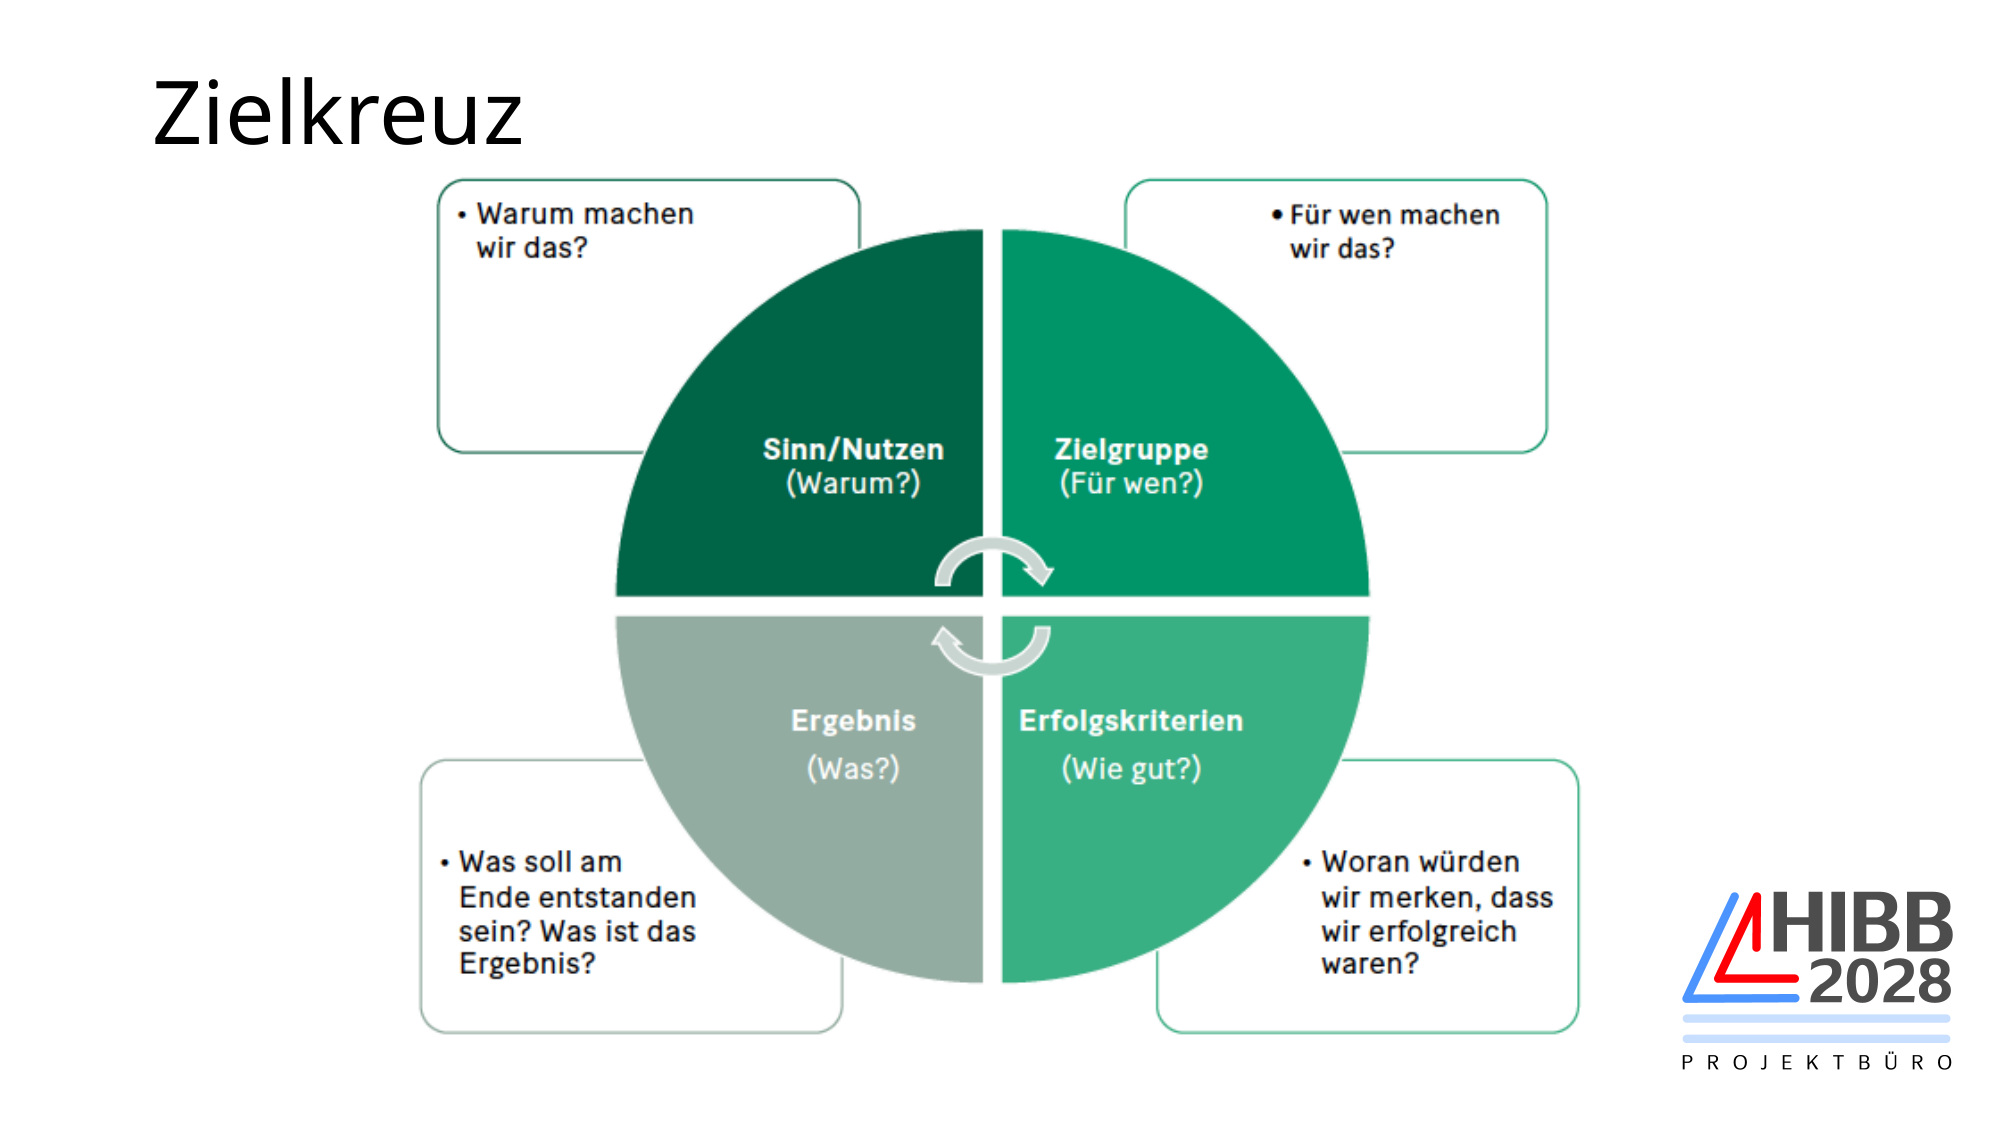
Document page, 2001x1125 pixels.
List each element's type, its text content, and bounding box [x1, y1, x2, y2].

picture [1641, 862, 2000, 1100]
title Zielkreuz [137, 59, 1863, 278]
picture [406, 168, 1612, 1061]
